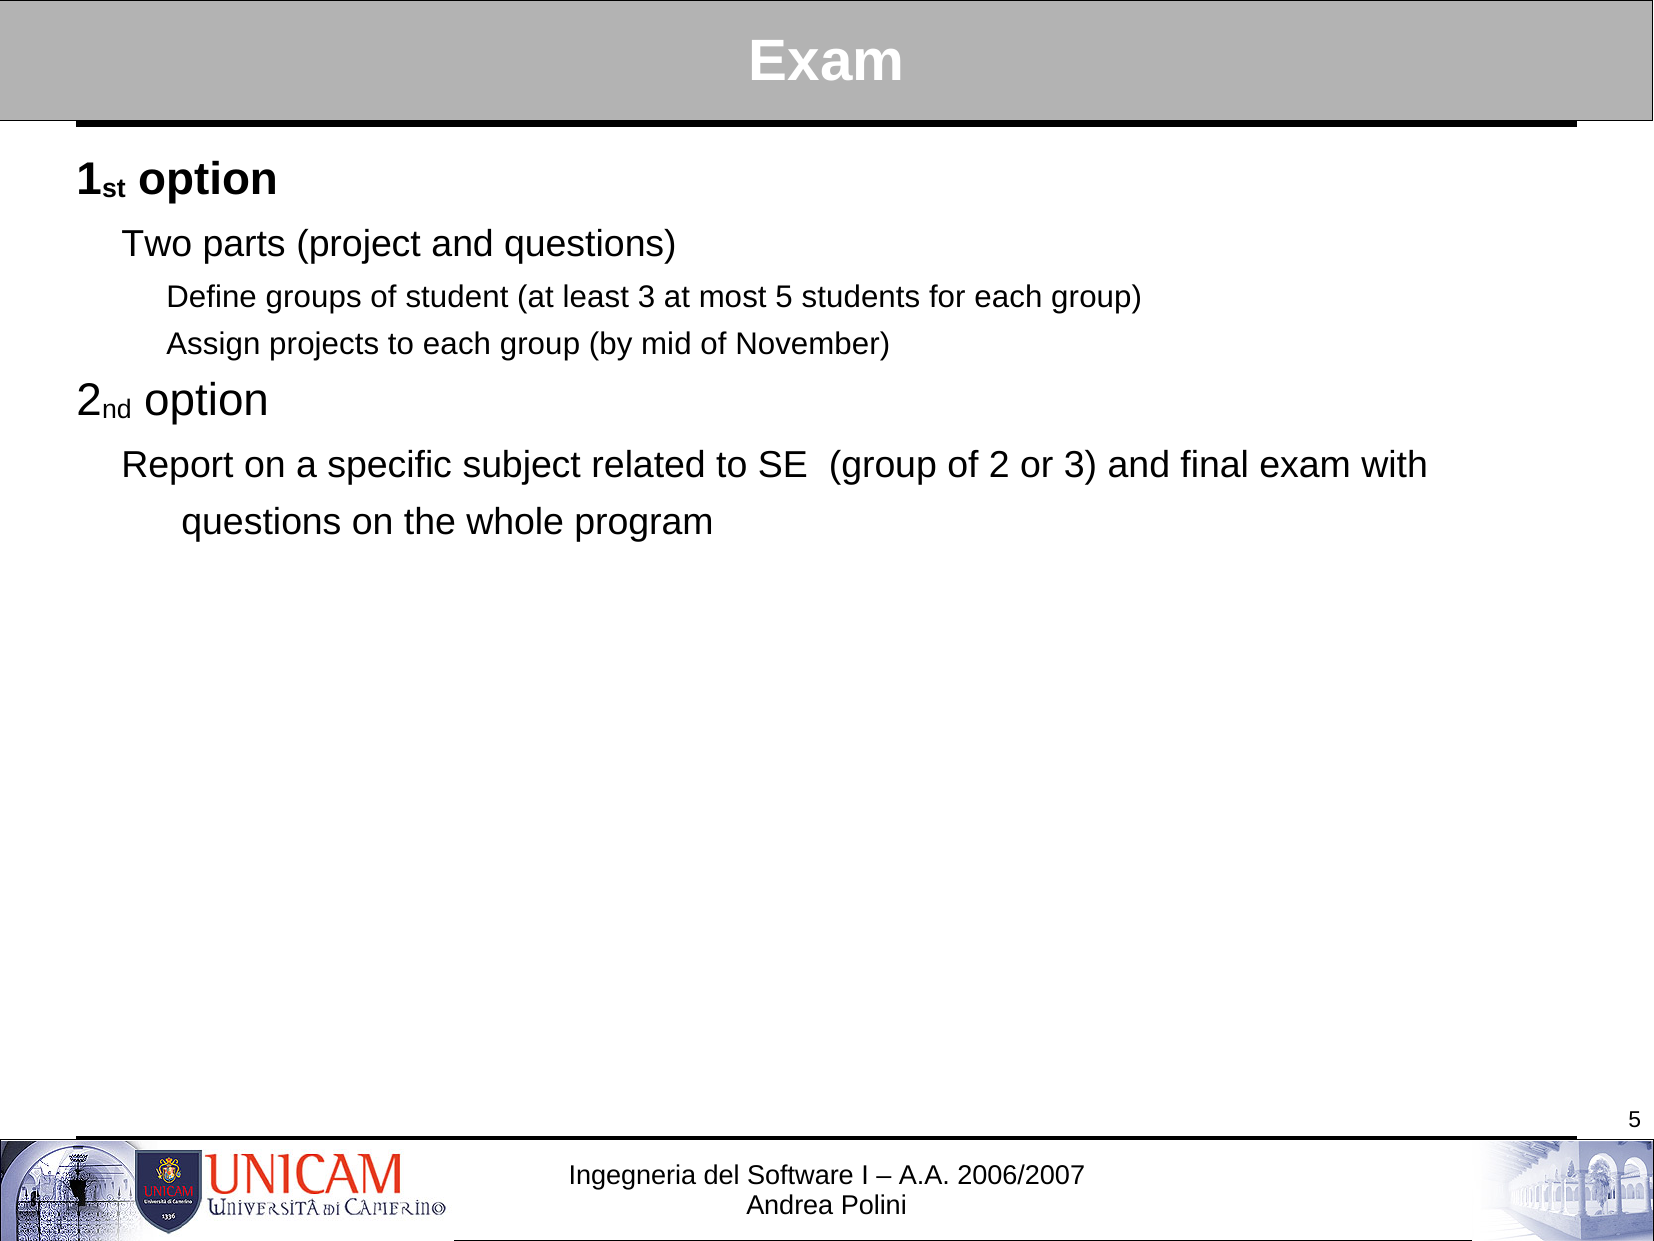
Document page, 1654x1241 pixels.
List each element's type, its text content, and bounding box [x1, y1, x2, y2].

title Exam [0, 0, 1653, 121]
picture [1472, 1141, 1653, 1241]
picture [0, 1141, 454, 1241]
list 1st option Two parts (project and questions) Define groups of student (at least 3 at most 5 students for each group) Assign projects to each group (by mid of November) 2nd option Report on a specific subject related to SE (group of 2 or 3) and final exam with questions on the whole program [76, 152, 1577, 671]
